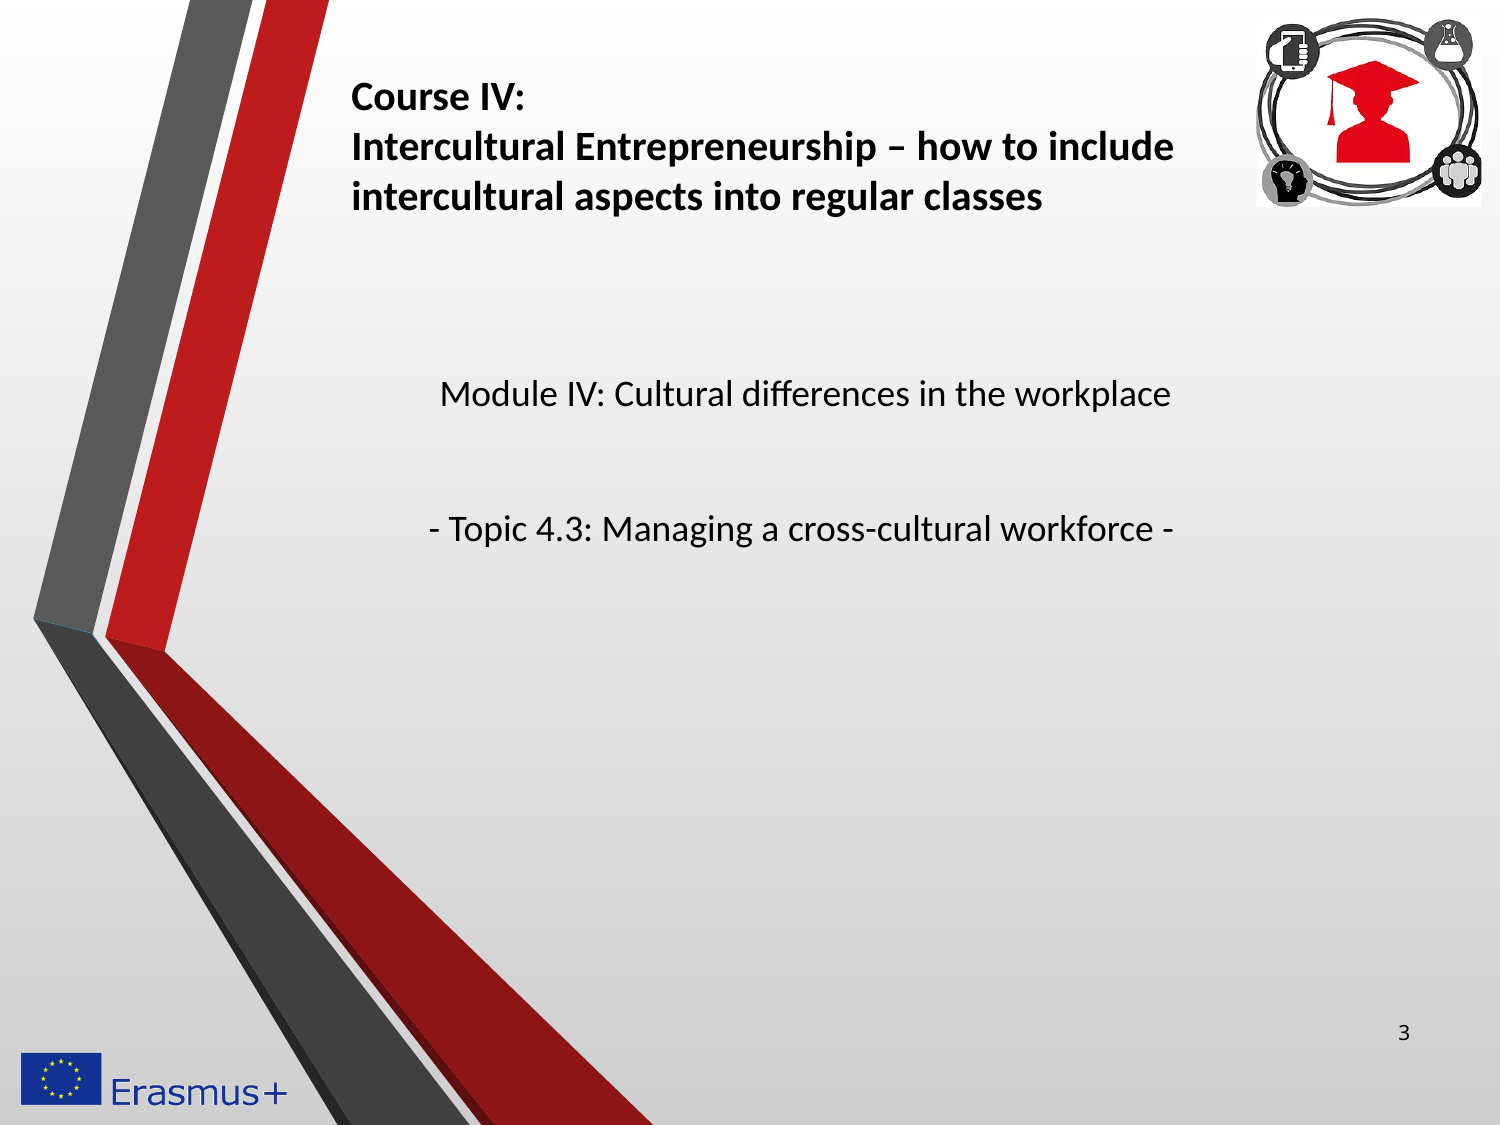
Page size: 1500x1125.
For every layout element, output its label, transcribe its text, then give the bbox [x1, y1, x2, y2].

picture [5, 1037, 302, 1120]
chart [1258, 19, 1483, 209]
text_box Course IV: Intercultural Entrepreneurship – how to include intercultural aspects into regular classes [336, 61, 1258, 227]
picture [1256, 18, 1482, 207]
slide_number <numer> [1357, 1003, 1425, 1064]
text_box Module IV: Cultural differences in the workplace - Topic 4.3: Managing a cross-cultural workforce - [389, 361, 1223, 557]
